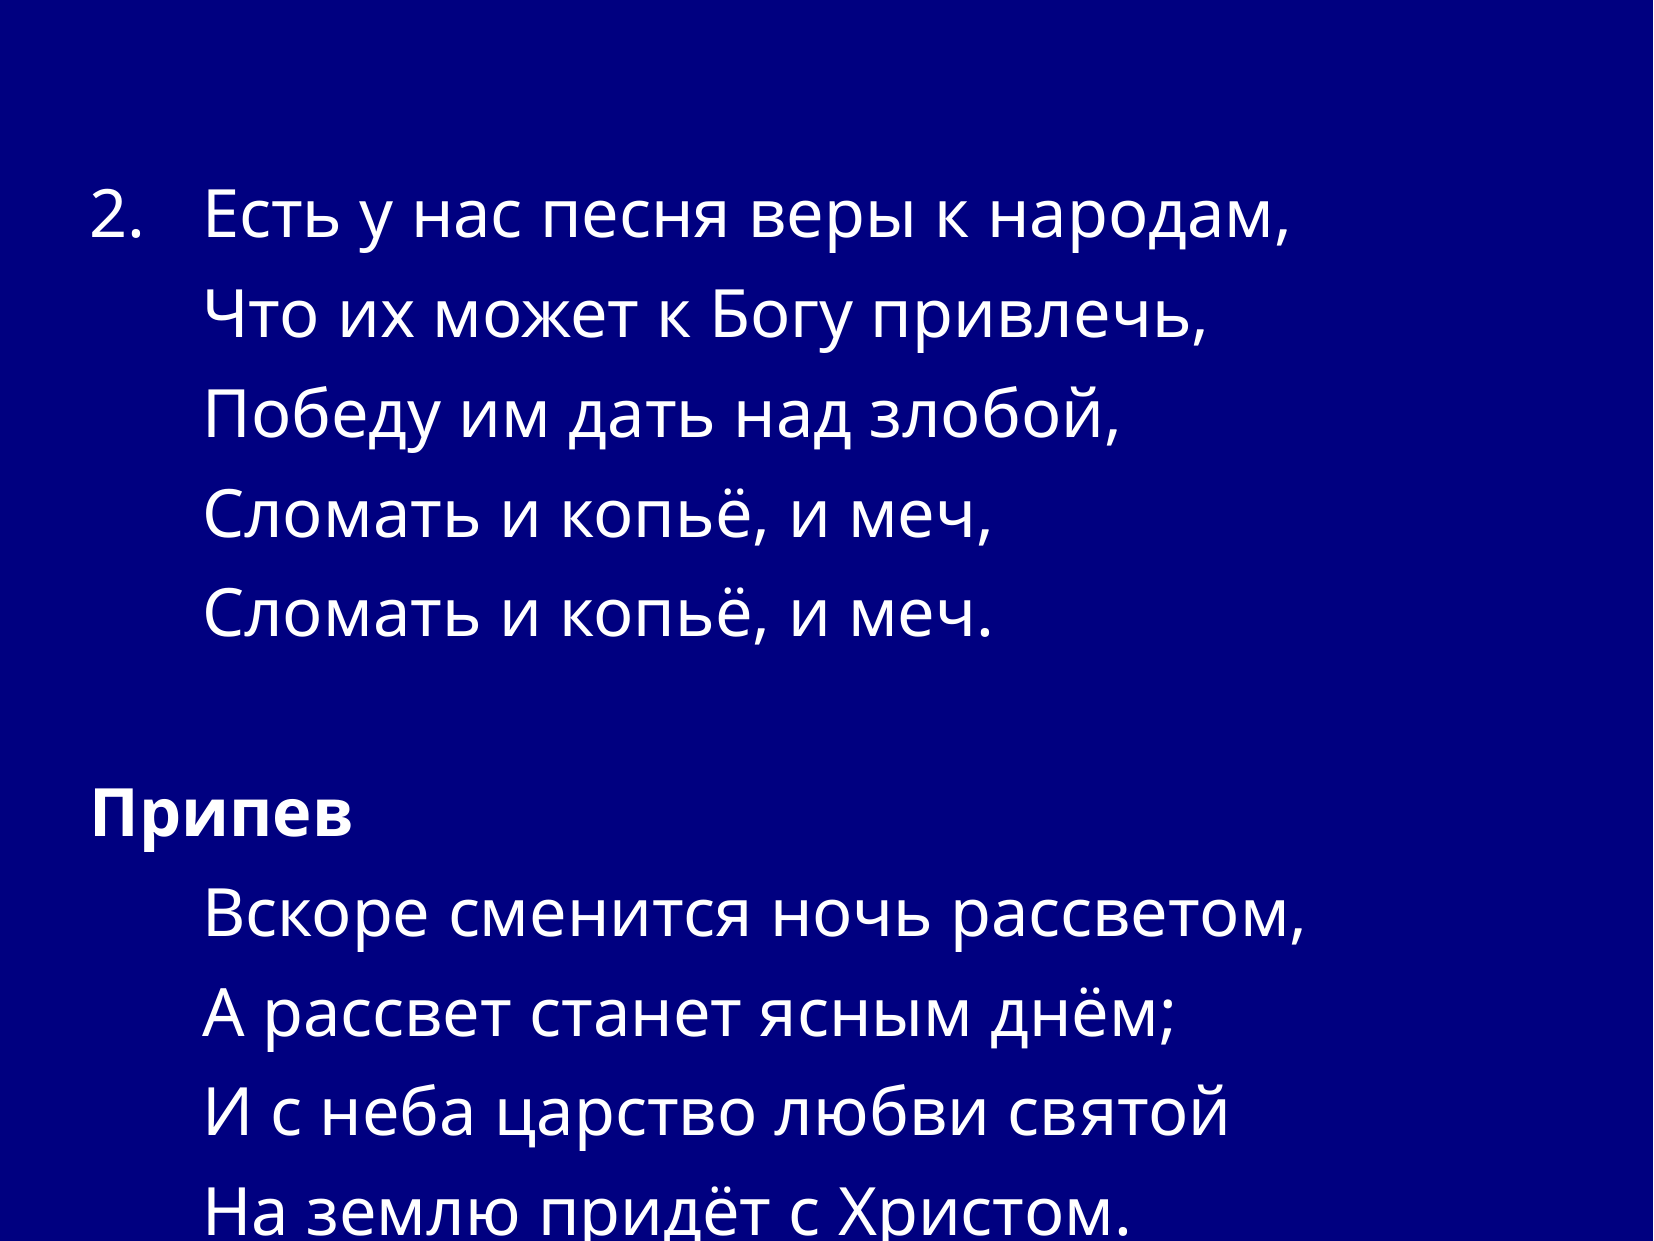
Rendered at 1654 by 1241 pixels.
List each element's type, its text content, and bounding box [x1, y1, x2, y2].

text_box 2. Есть у нас песня веры к народам, Что их может к Богу привлечь, Победу им дать над злобой, Сломать и копьё, и меч, Сломать и копьё, и меч. Припев Вскоре сменится ночь рассветом, А рассвет станет ясным днём; И с неба царство любви святой На землю придёт с Христом. [75, 150, 1576, 1163]
